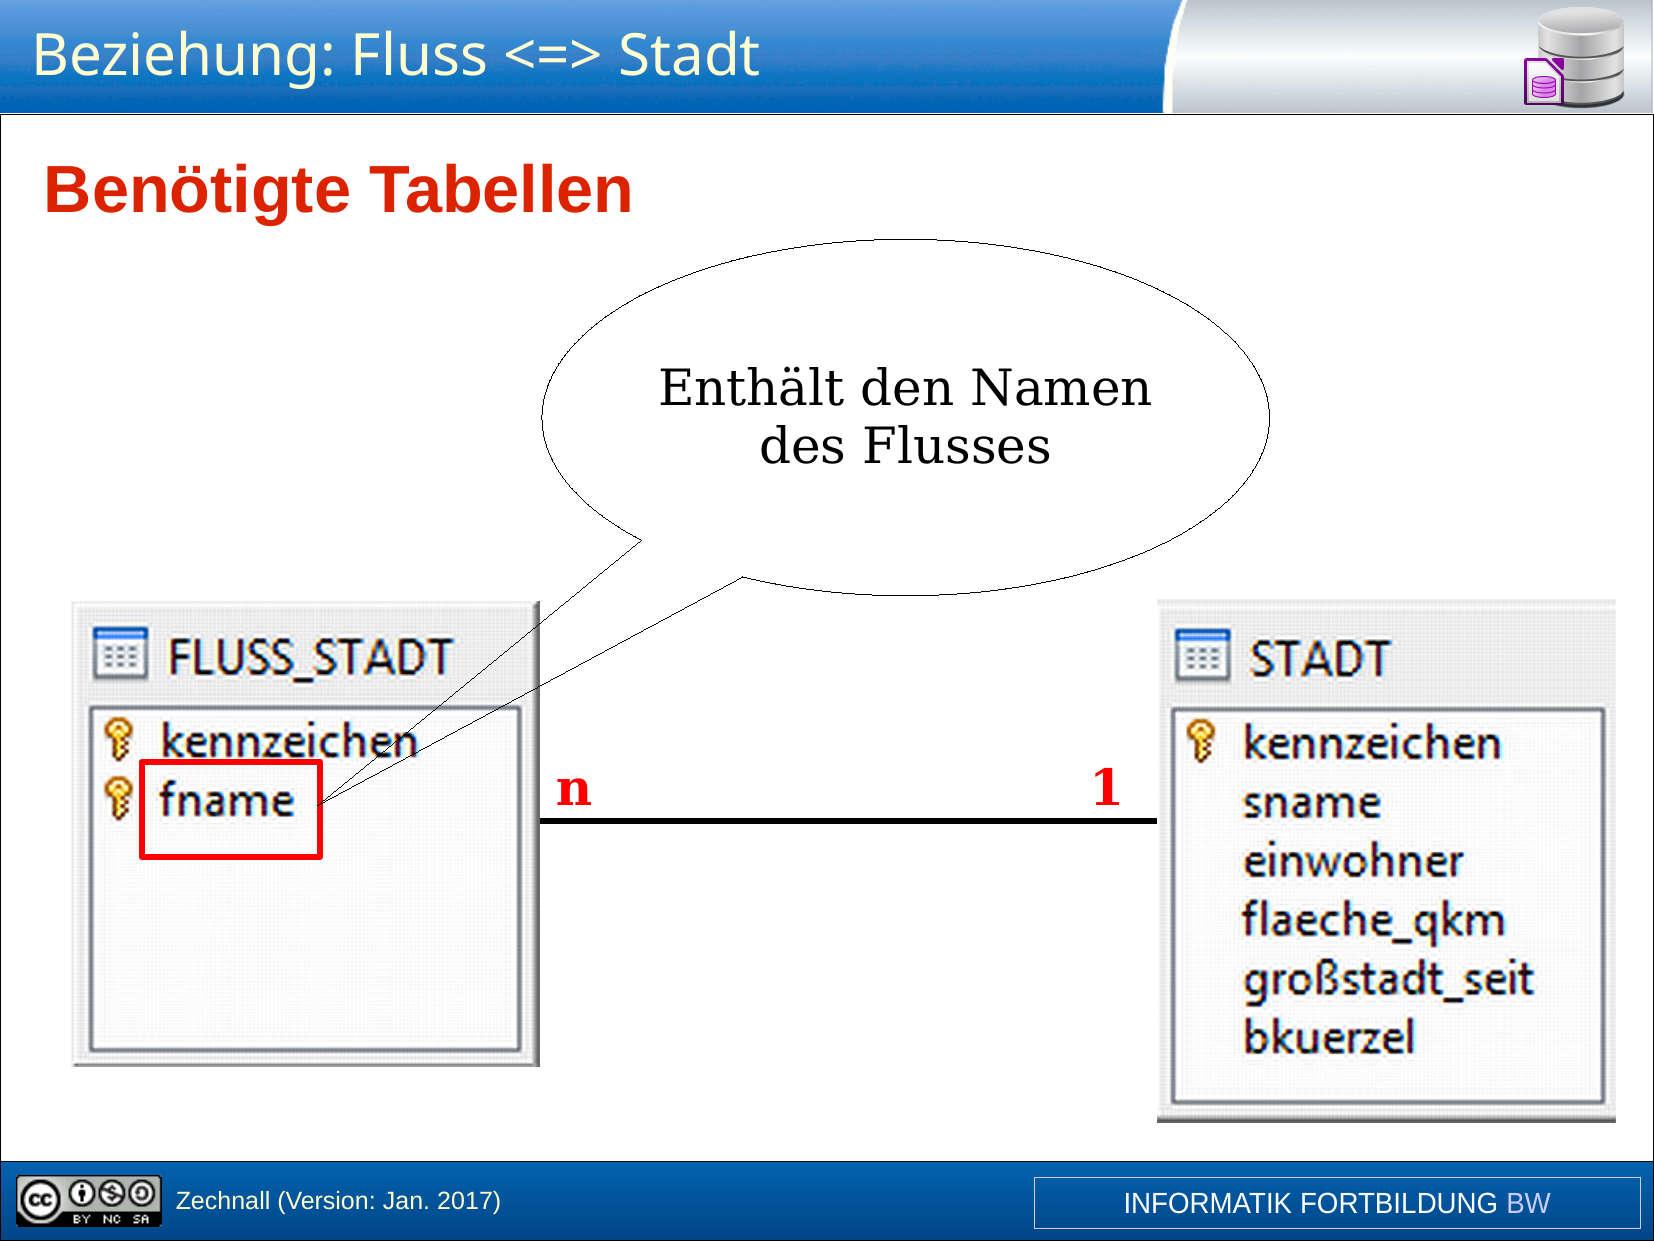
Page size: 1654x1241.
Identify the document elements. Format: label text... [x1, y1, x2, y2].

text_box 1 [1089, 758, 1135, 818]
text_box Enthält den Namen des Flusses [317, 239, 1270, 806]
picture [1157, 599, 1616, 1124]
picture [71, 601, 540, 1068]
picture [16, 1175, 162, 1227]
text_box Benötigte Tabellen [29, 144, 761, 244]
text_box n [555, 758, 593, 818]
picture [0, 0, 1654, 113]
picture [145, 765, 317, 854]
title Beziehung: Fluss <=> Stadt [31, 14, 1151, 92]
